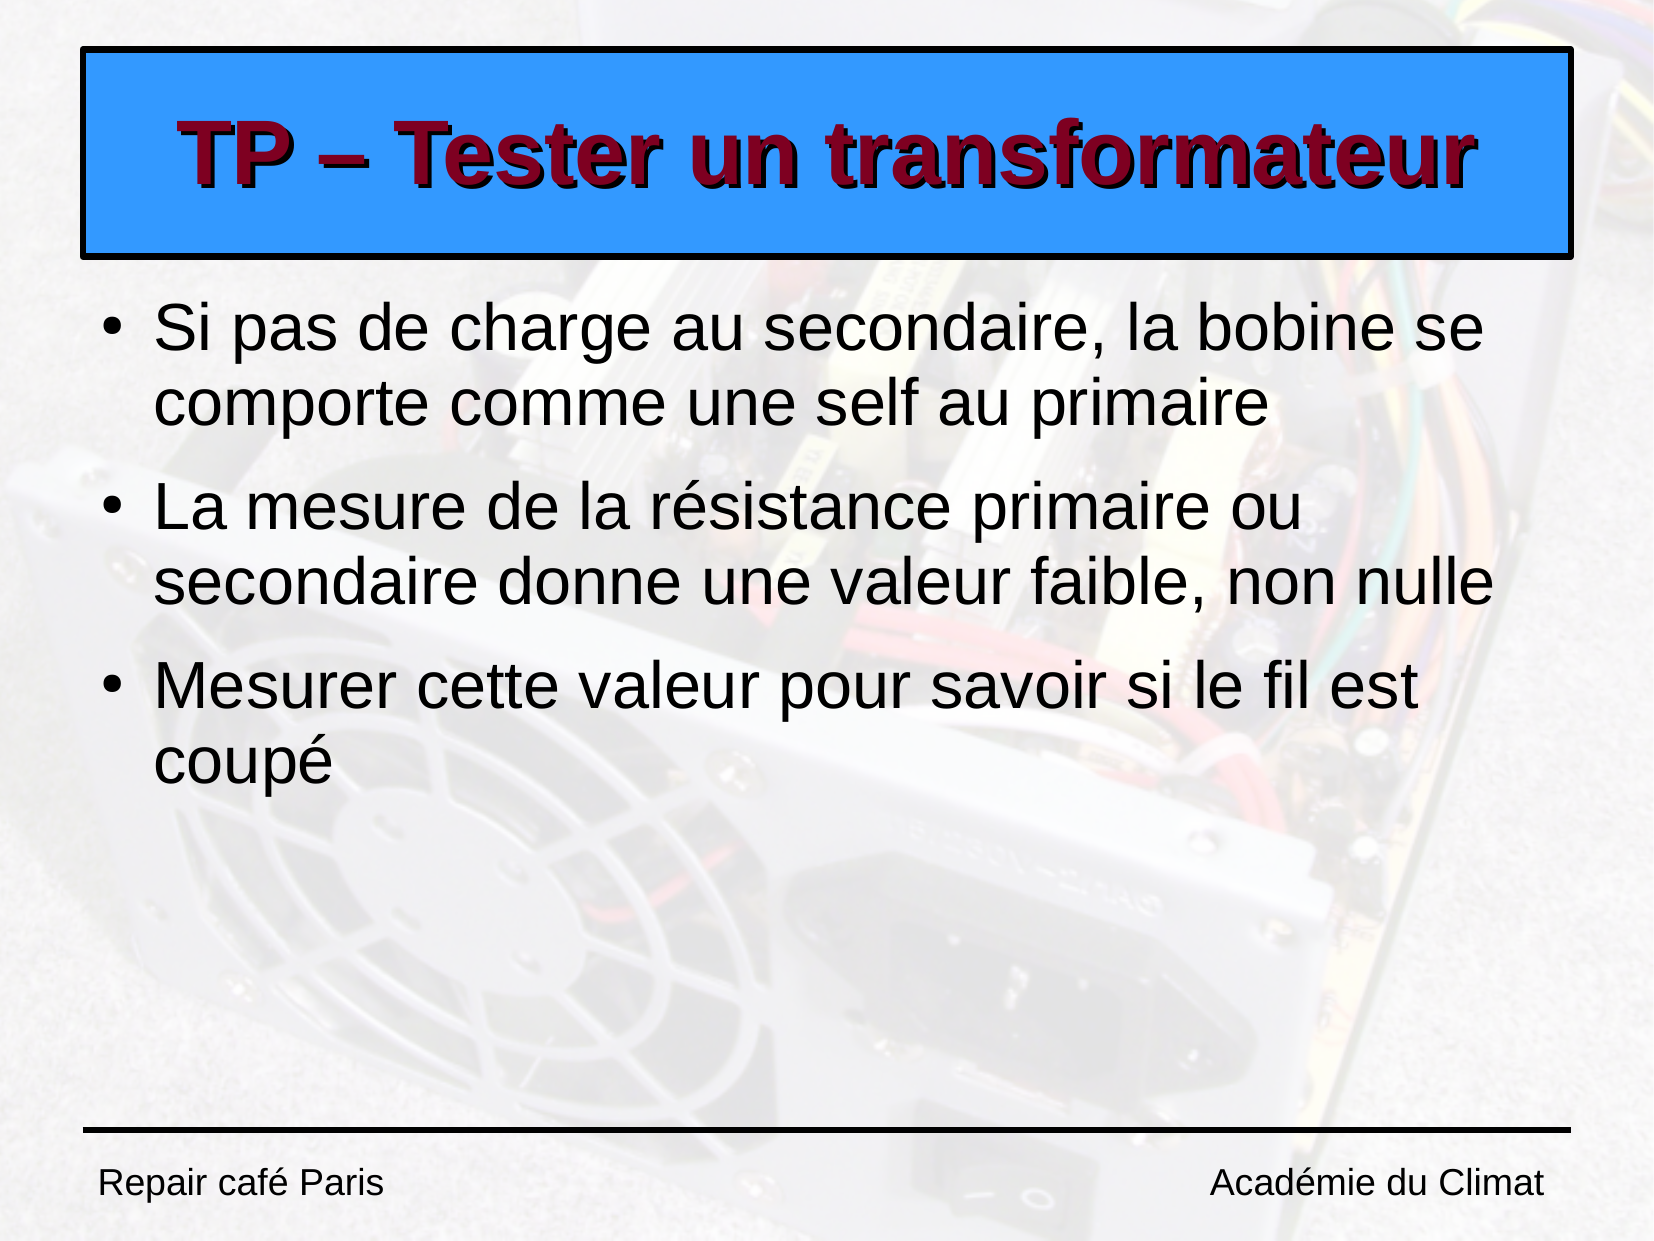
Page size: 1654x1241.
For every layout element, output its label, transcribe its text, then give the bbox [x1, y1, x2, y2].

picture [0, 0, 1654, 1241]
title TP – Tester un transformateur [82, 49, 1571, 257]
list Si pas de charge au secondaire, la bobine se comporte comme une self au primaire La mesure de la résistance primaire ou secondaire donne une valeur faible, non nulle Mesurer cette valeur pour savoir si le fil est coupé [82, 290, 1571, 1109]
text_box Repair café Paris Académie du Climat [82, 1153, 1571, 1211]
